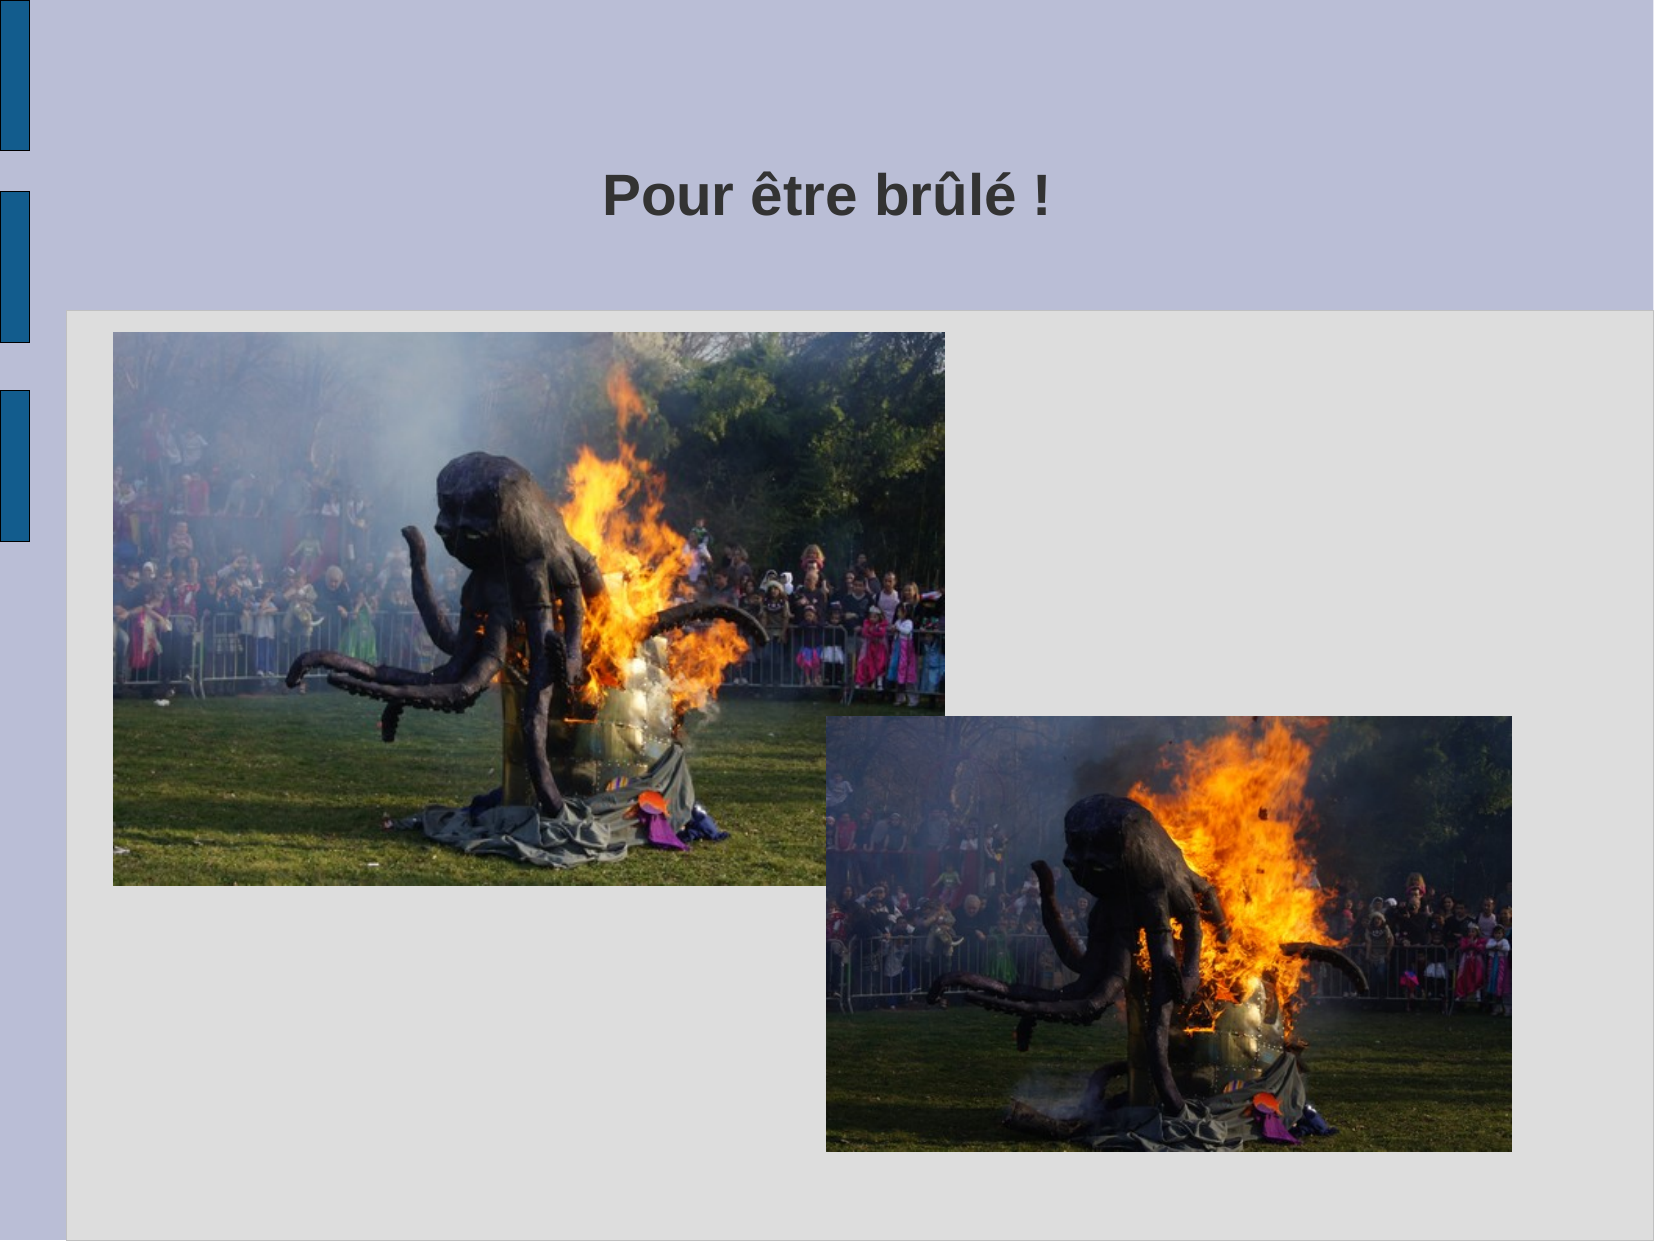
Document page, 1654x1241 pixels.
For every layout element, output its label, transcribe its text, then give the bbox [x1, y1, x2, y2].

picture [113, 332, 1512, 1152]
title Pour être brûlé ! [121, 91, 1534, 299]
